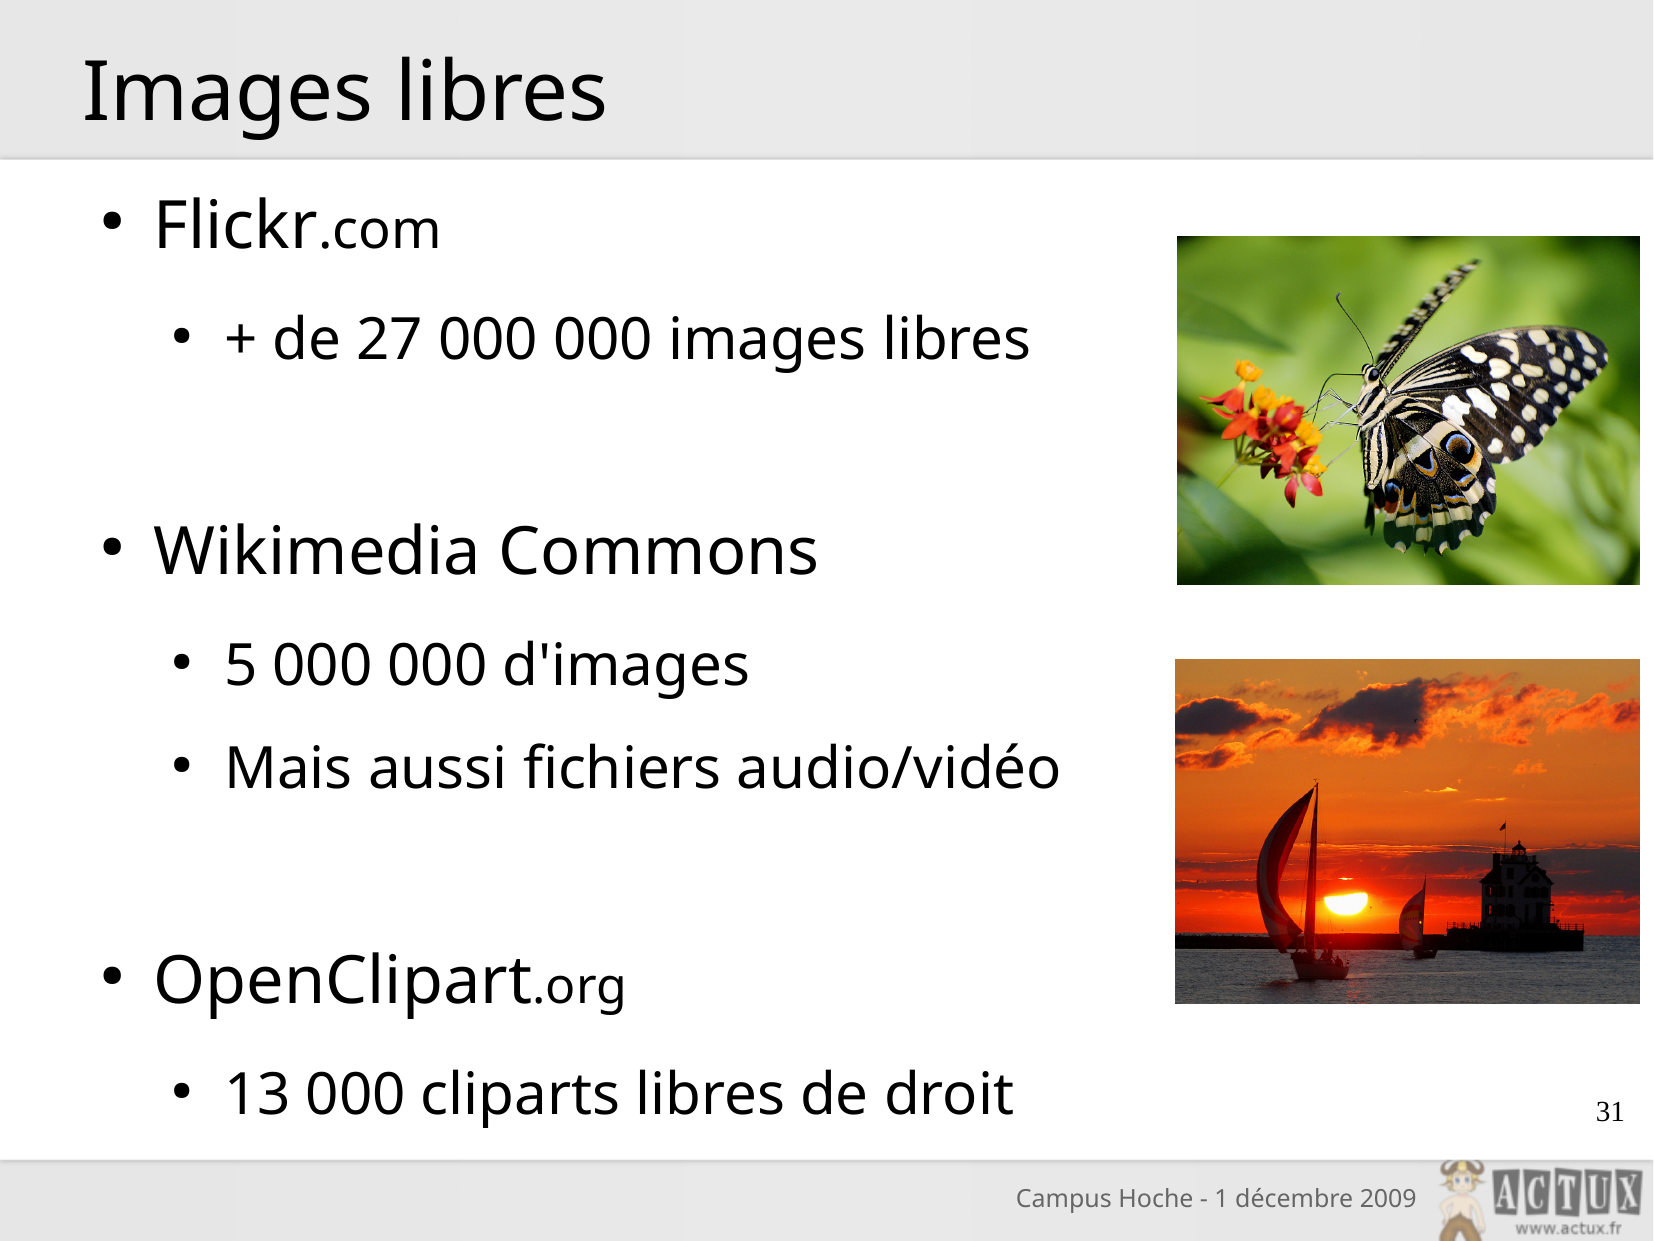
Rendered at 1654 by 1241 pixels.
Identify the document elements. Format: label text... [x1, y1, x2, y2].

picture [0, 0, 1654, 1241]
list Flickr.com + de 27 000 000 images libres Wikimedia Commons 5 000 000 d'images Mais aussi fichiers audio/vidéo OpenClipart.org 13 000 cliparts libres de droit [82, 177, 1571, 1094]
title Images libres [82, 36, 1571, 141]
